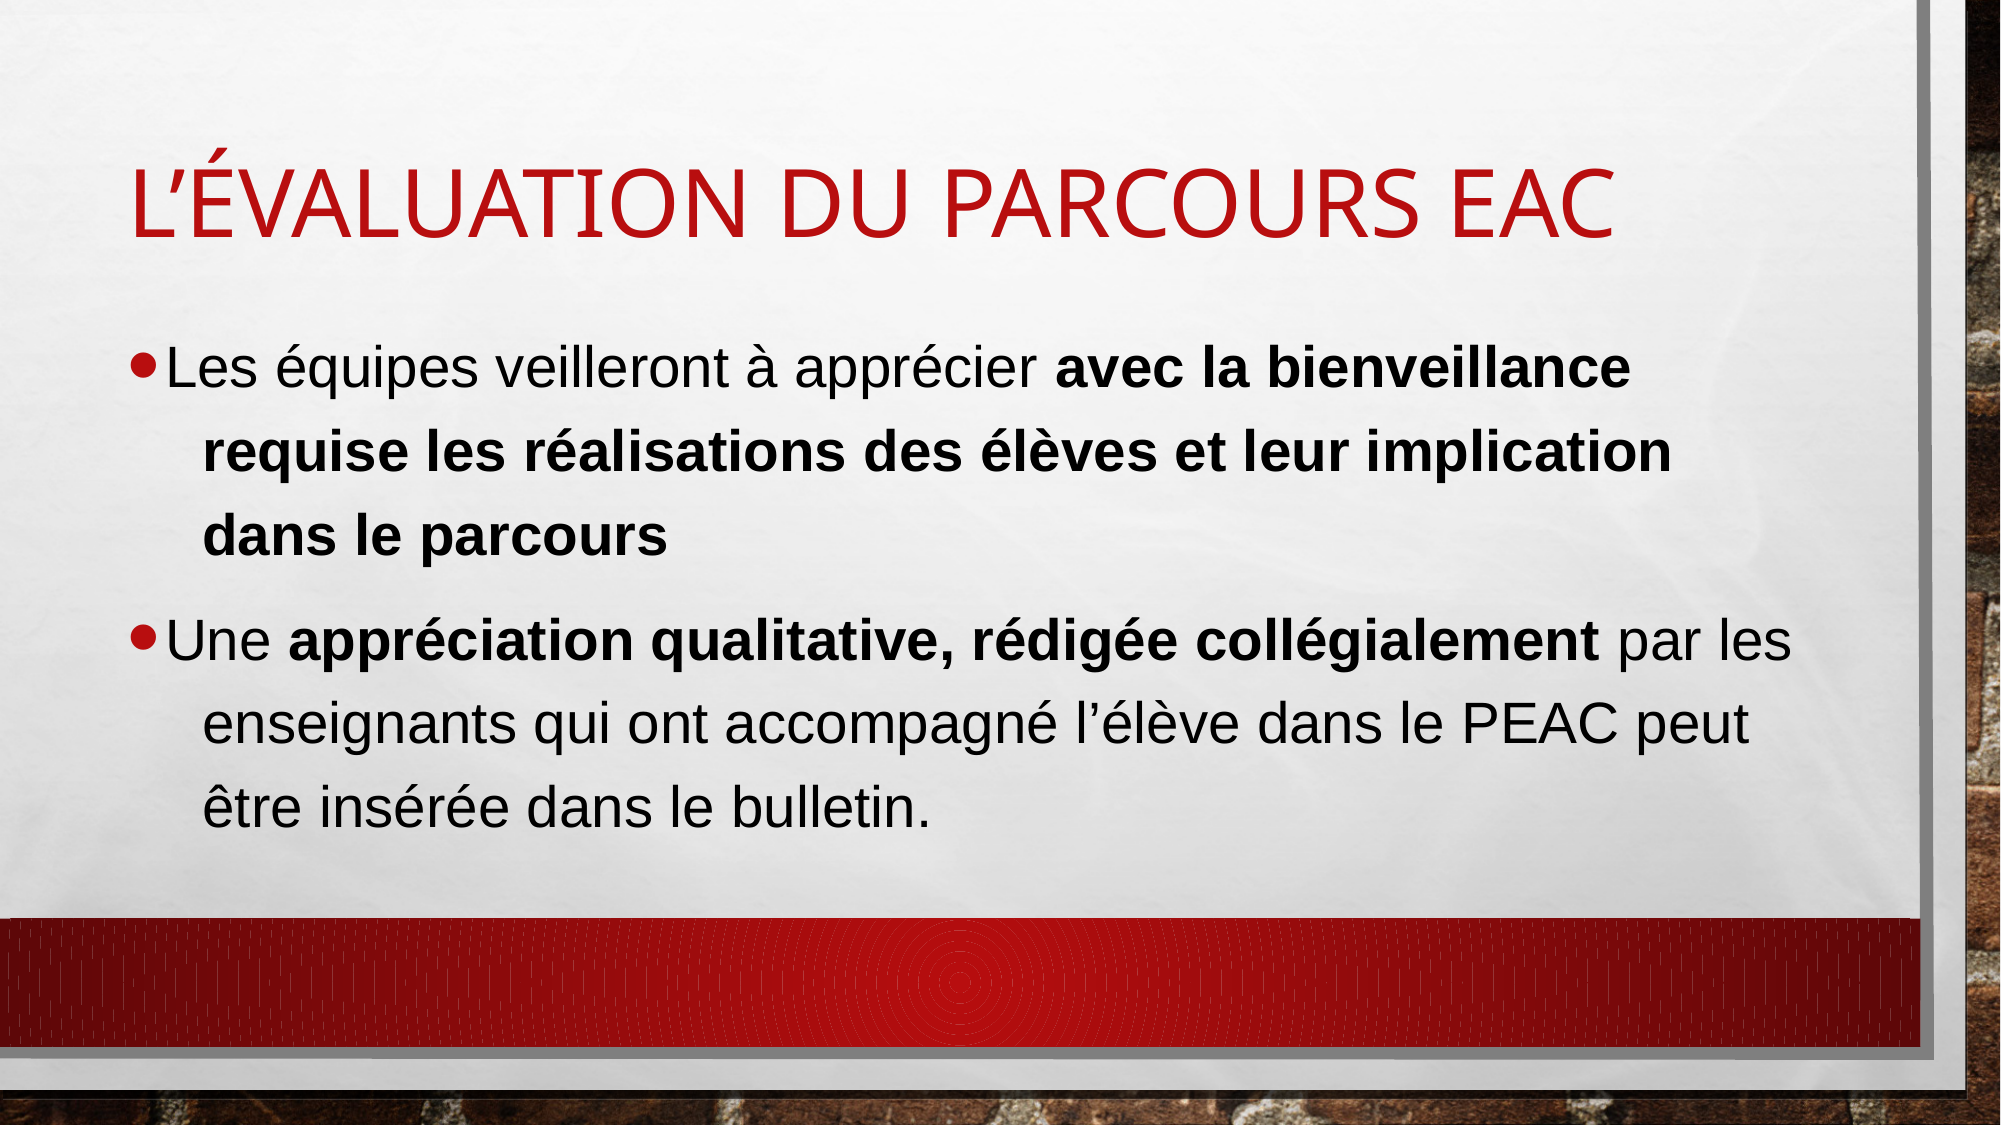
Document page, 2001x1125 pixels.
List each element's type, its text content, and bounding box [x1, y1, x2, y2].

list Les équipes veilleront à apprécier avec la bienveillance requise les réalisations des élèves et leur implication dans le parcours Une appréciation qualitative, rédigée collégialement par les enseignants qui ont accompagné l’élève dans le PEAC peut être insérée dans le bulletin. [112, 273, 1818, 882]
title L’évaluation du parcours eac [112, 112, 1819, 302]
